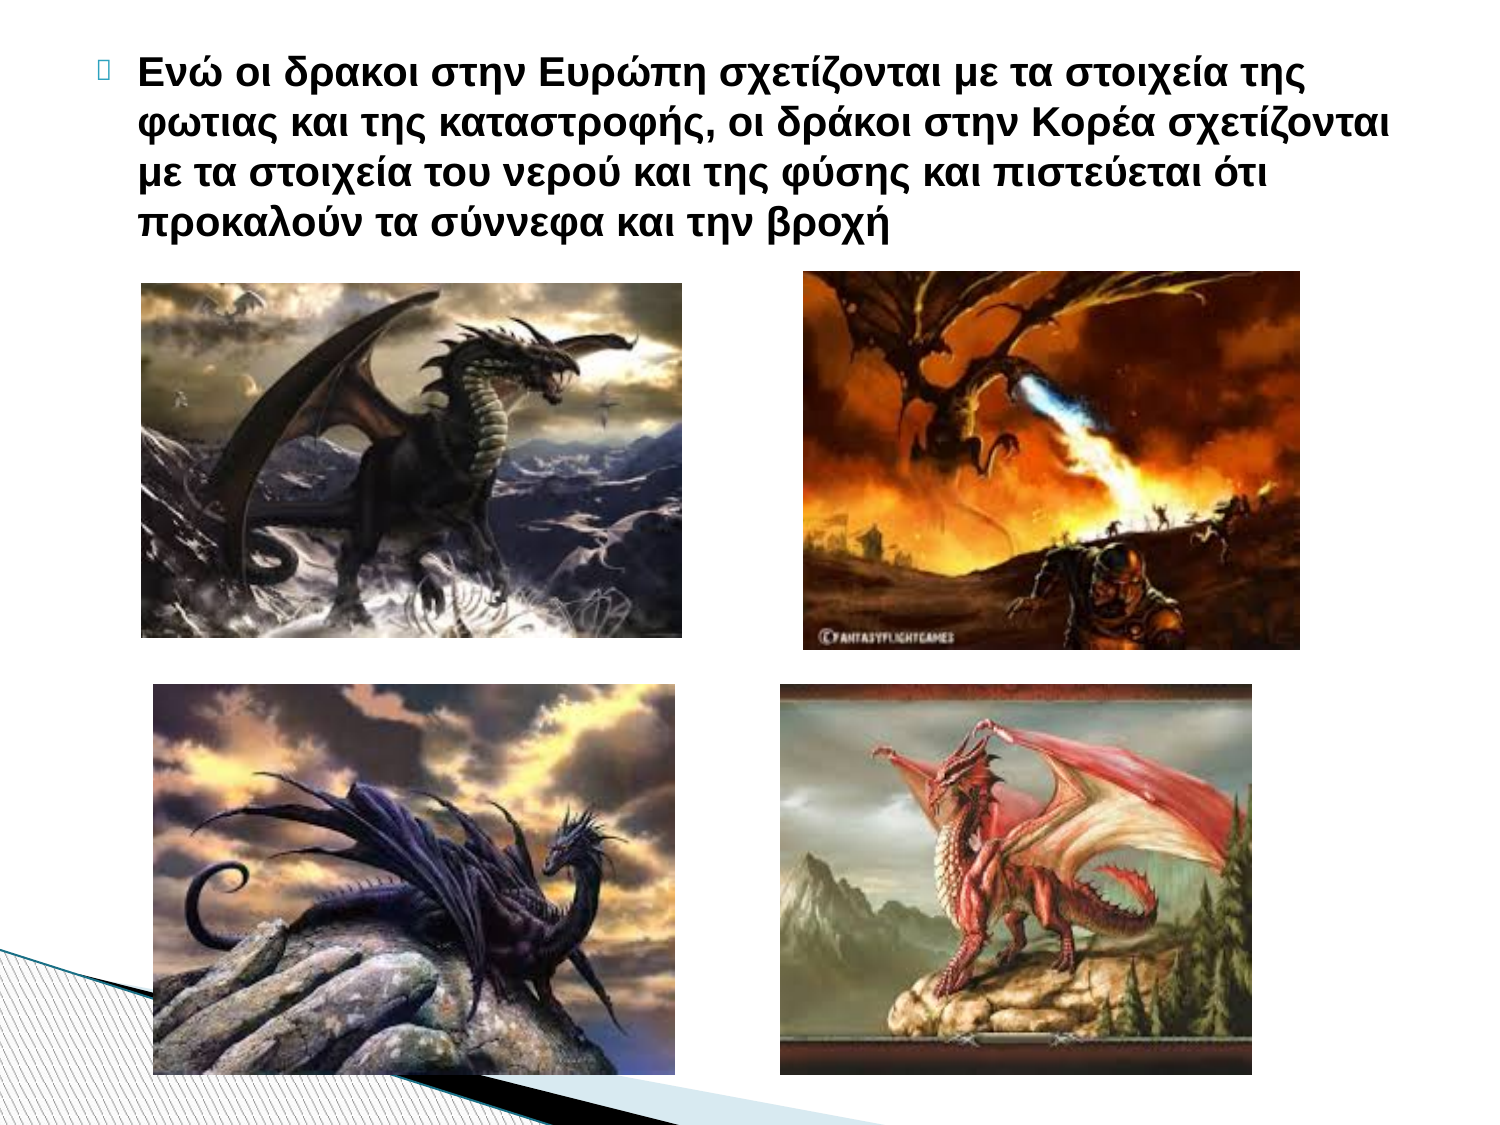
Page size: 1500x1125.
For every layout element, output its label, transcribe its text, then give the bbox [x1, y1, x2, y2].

picture [141, 283, 682, 638]
picture [803, 271, 1300, 650]
picture [780, 684, 1252, 1075]
list Ενώ οι δρακοι στην Ευρώπη σχετίζονται με τα στοιχεία της φωτιας και της καταστροφής, οι δράκοι στην Κορέα σχετίζονται με τα στοιχεία του νερού και της φύσης και πιστεύεται ότι προκαλούν τα σύννεφα και την βροχή [62, 37, 1413, 780]
picture [0, 684, 675, 1125]
